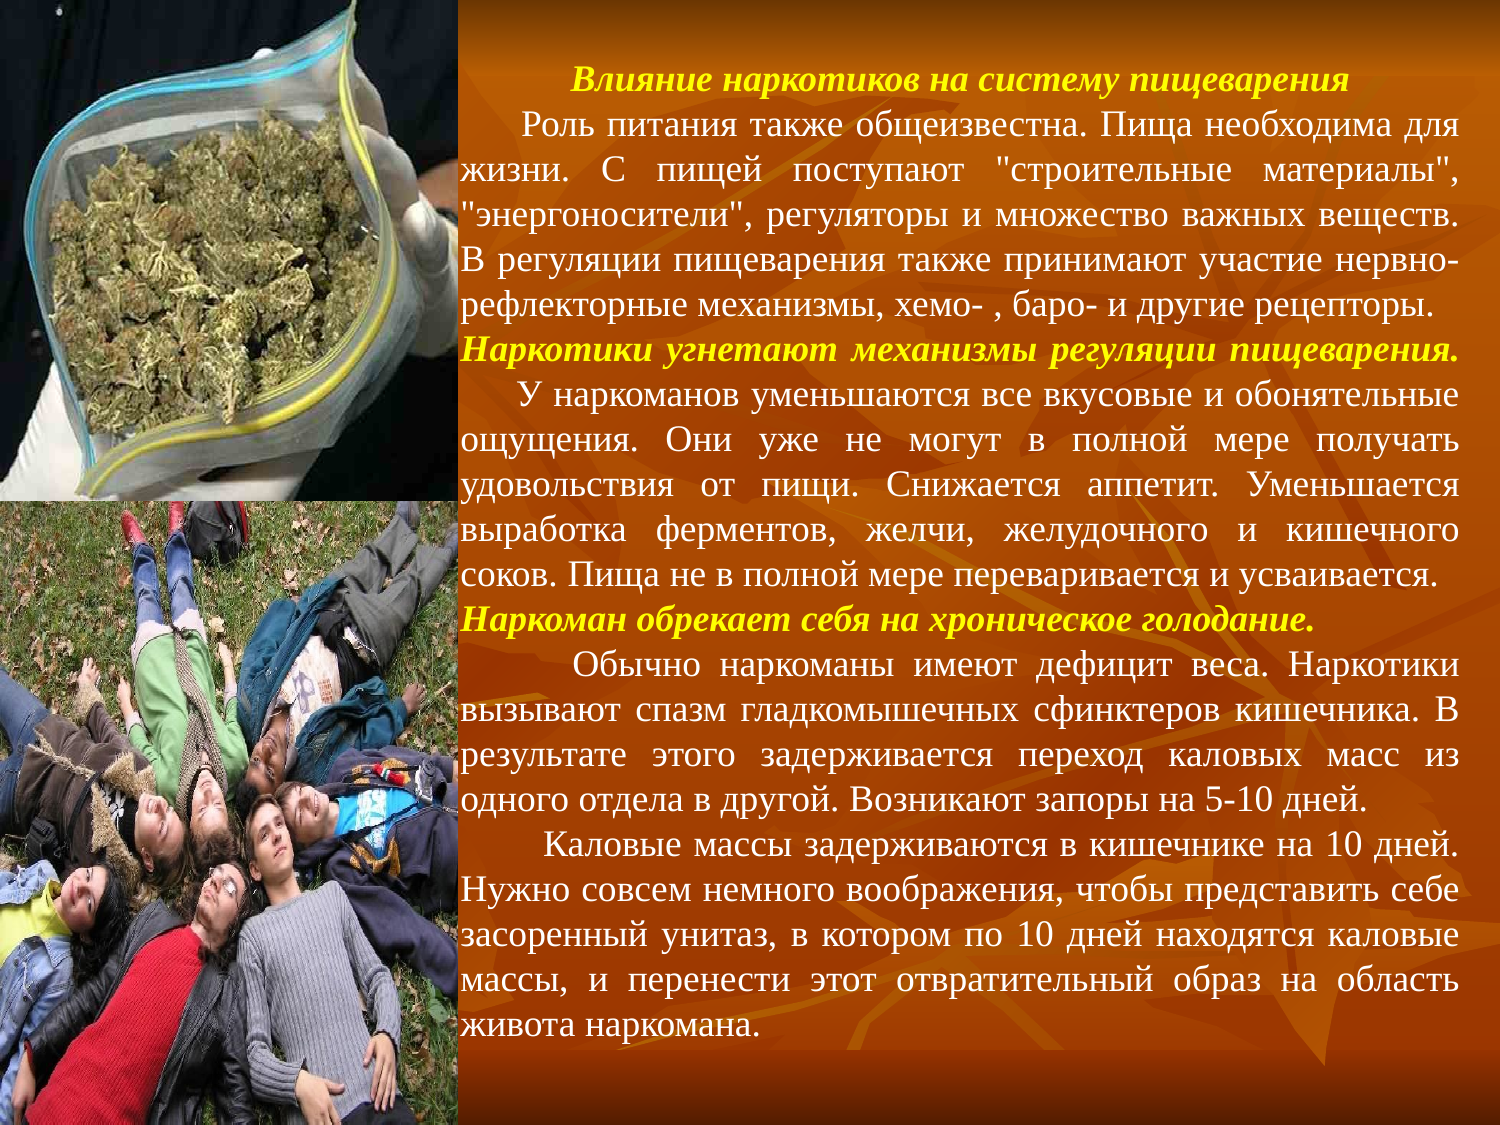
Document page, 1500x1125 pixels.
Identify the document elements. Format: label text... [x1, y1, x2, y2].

text_box Влияние наркотиков на систему пищеварения Роль питания также общеизвестна. Пища необходима для жизни. С пищей поступают "строительные материалы", "энергоносители", регуляторы и множество важных веществ. В регуляции пищеварения также принимают участие нервно-рефлекторные механизмы, хемо- , баро- и другие рецепторы. Наркотики угнетают механизмы регуляции пищеварения. У наркоманов уменьшаются все вкусовые и обонятельные ощущения. Они уже не могут в полной мере получать удовольствия от пищи. Снижается аппетит. Уменьшается выработка ферментов, желчи, желудочного и кишечного соков. Пища не в полной мере переваривается и усваивается. Наркоман обрекает себя на хроническое голодание. Обычно наркоманы имеют дефицит веса. Наркотики вызывают спазм гладкомышечных сфинктеров кишечника. В результате этого задерживается переход каловых масс из одного отдела в другой. Возникают запоры на 5-10 дней. Каловые массы задерживаются в кишечнике на 10 дней. Нужно совсем немного воображения, чтобы представить себе засоренный унитаз, в котором по 10 дней находятся каловые массы, и перенести этот отвратительный образ на область живота наркомана. [458, 46, 1477, 1062]
picture [0, 0, 458, 1125]
